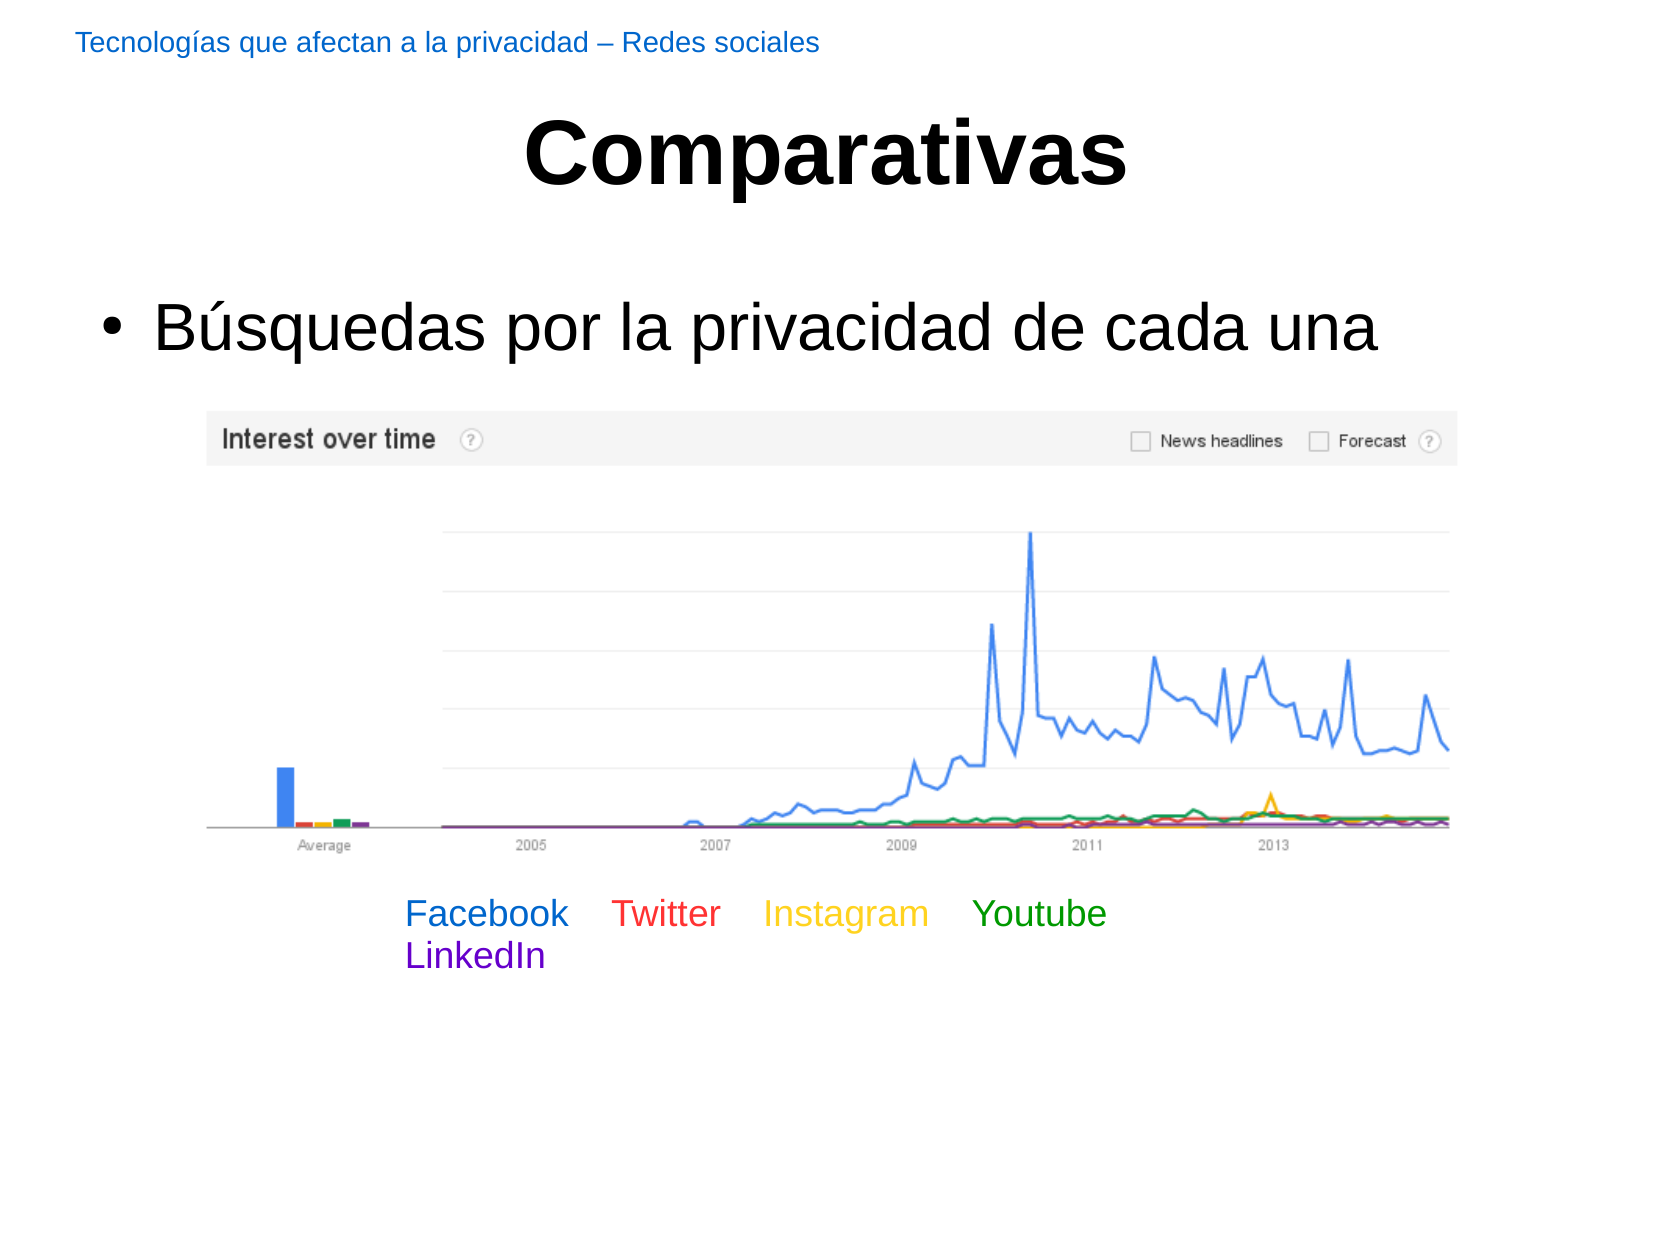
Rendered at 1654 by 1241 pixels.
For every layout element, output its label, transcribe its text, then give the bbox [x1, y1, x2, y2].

picture [185, 405, 1467, 860]
list Búsquedas por la privacidad de cada una [82, 290, 1571, 1010]
text_box Tecnologías que afectan a la privacidad – Redes sociales [60, 18, 1051, 99]
text_box Facebook Twitter Instagram Youtube LinkedIn [390, 885, 1306, 942]
title Comparativas [82, 49, 1571, 257]
